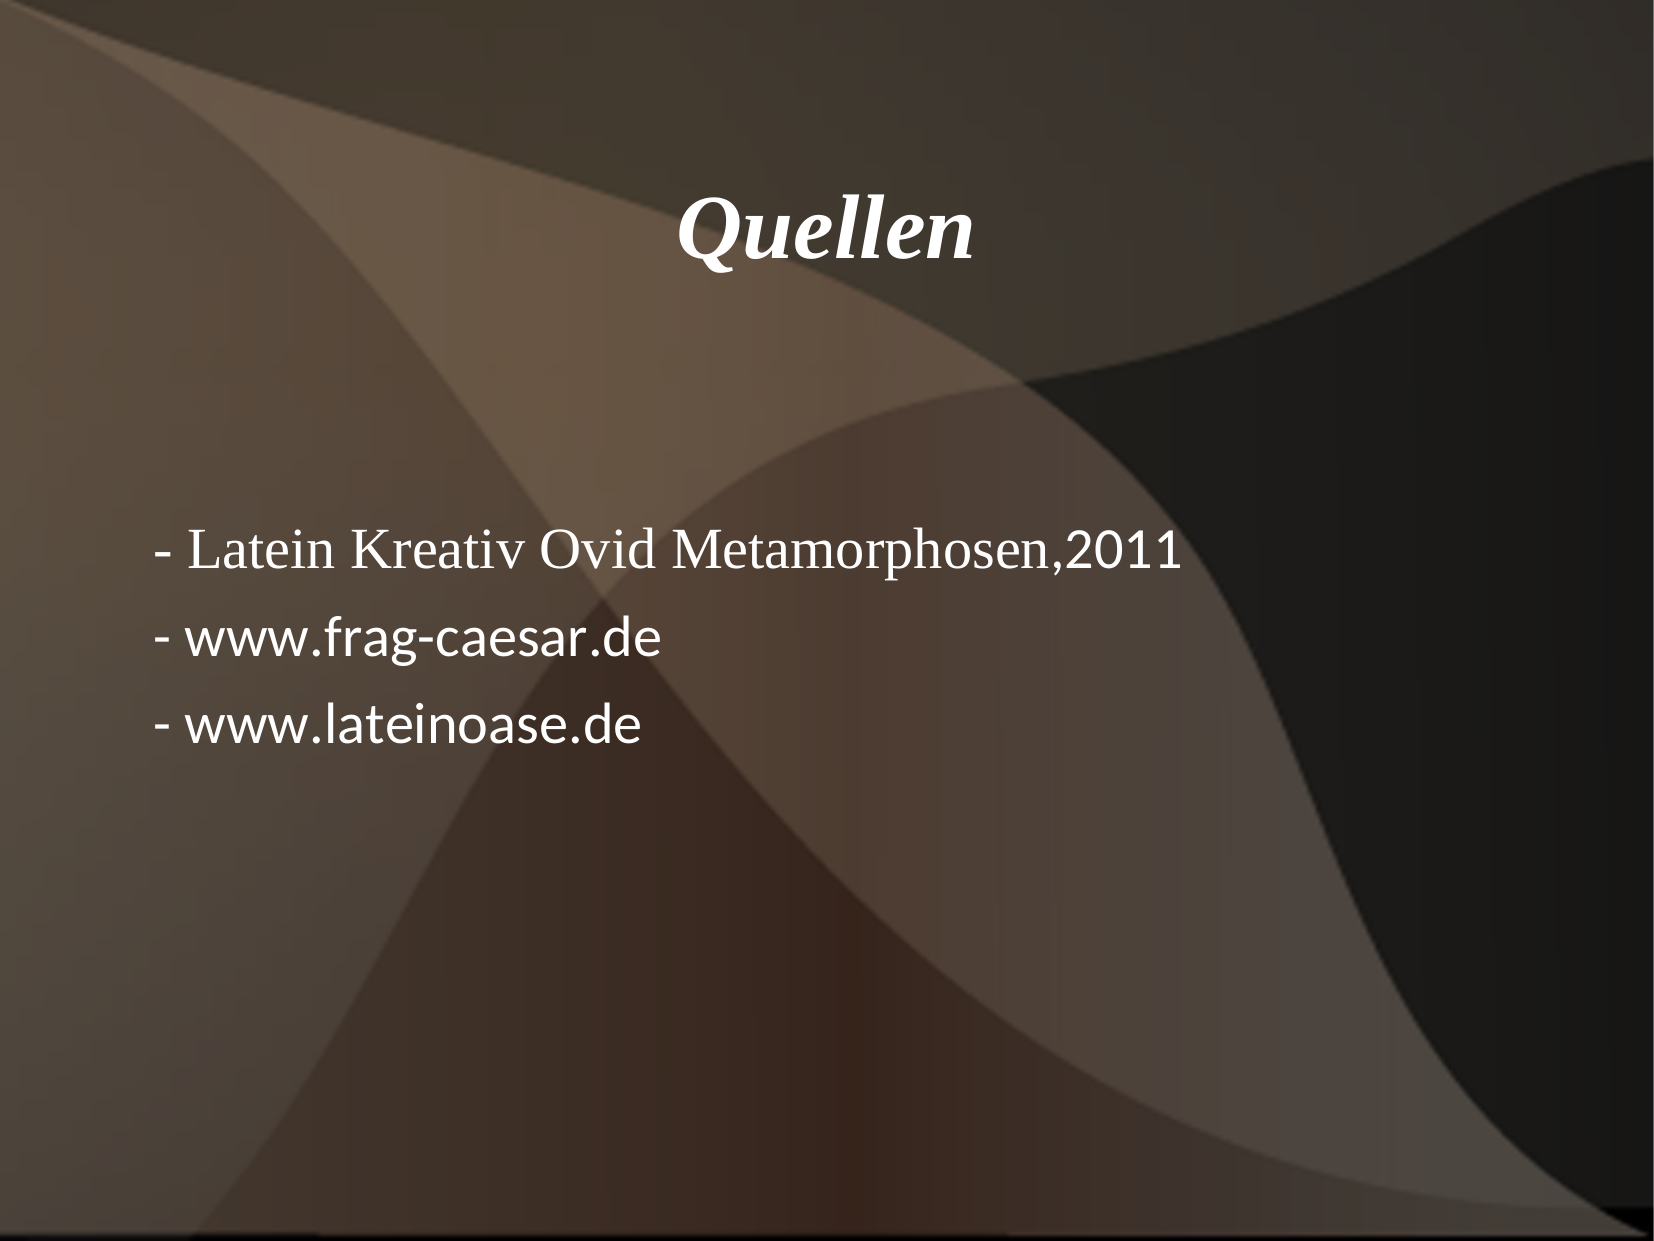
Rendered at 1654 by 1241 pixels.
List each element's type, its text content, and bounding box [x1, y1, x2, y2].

list - Latein Kreativ Ovid Metamorphosen,2011 - www.frag-caesar.de - www.lateinoase.de [82, 516, 1571, 1241]
title Quellen [82, 123, 1571, 331]
picture [0, 0, 1654, 1241]
